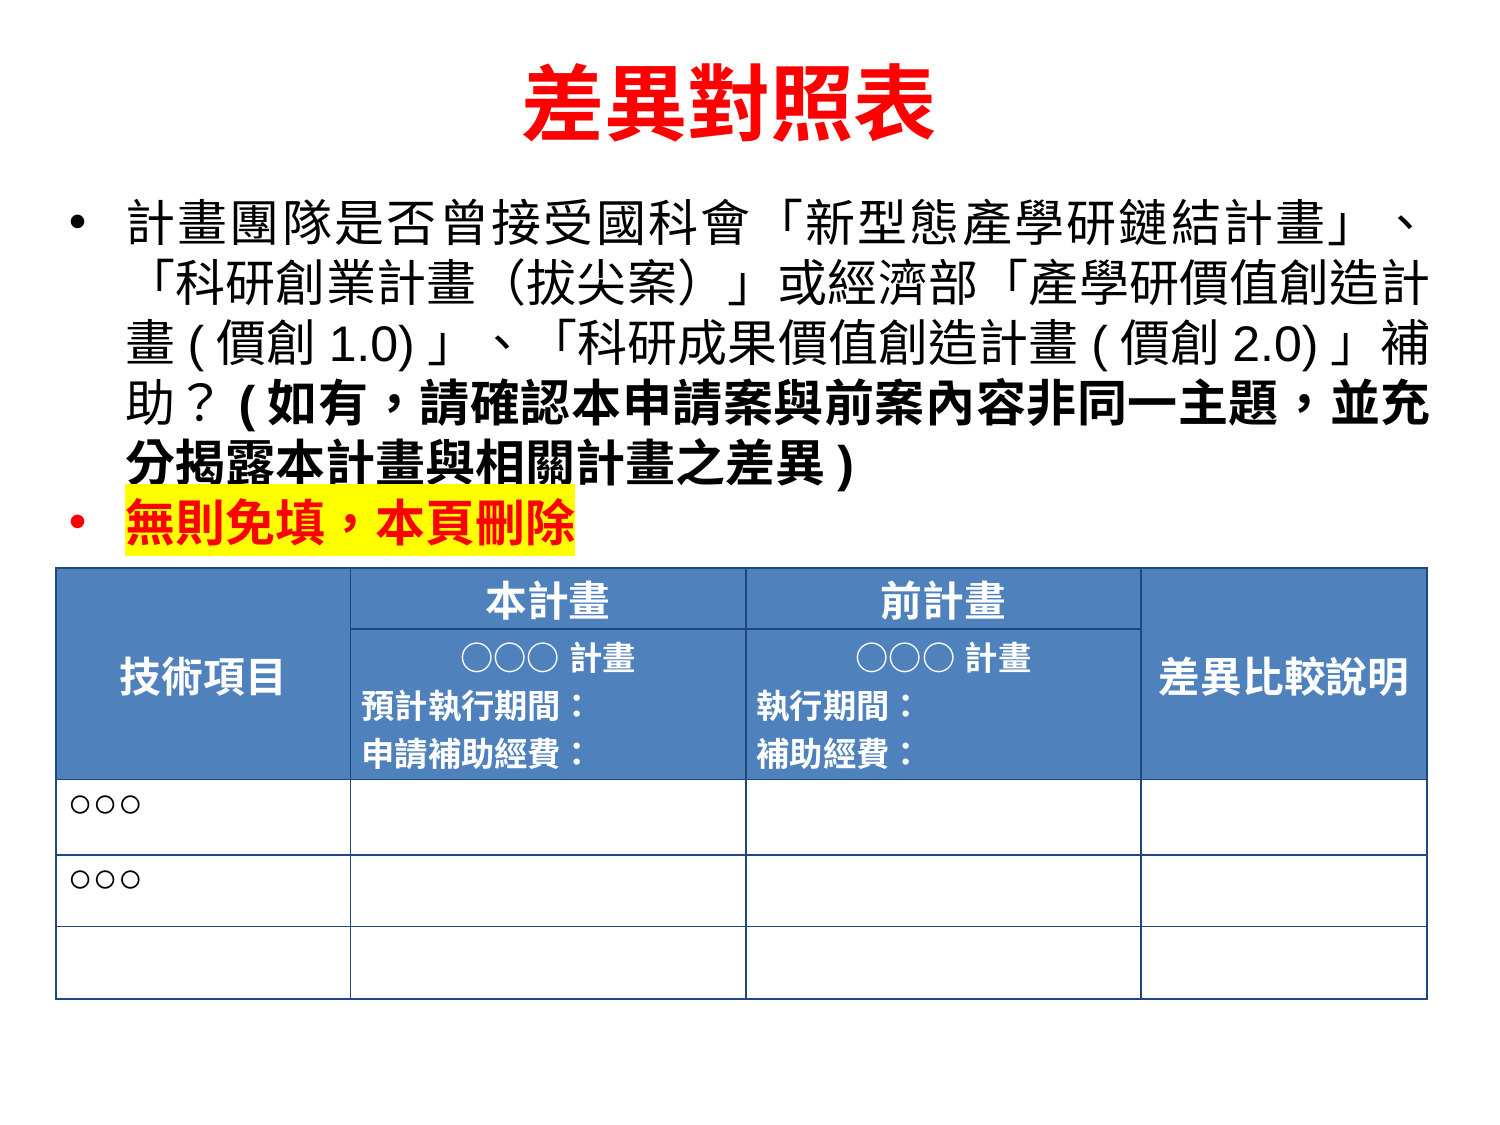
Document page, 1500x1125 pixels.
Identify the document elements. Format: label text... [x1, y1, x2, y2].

table_cell [57, 927, 350, 998]
table_cell [1142, 780, 1426, 854]
table_header 技術項目 [57, 569, 350, 779]
table_header 差異比較說明 [1142, 569, 1426, 779]
table_cell ○○○計畫 執行期間： 補助經費： [747, 630, 1140, 779]
table_cell [1142, 927, 1426, 998]
table_header 本計畫 [351, 569, 745, 628]
table_cell [351, 856, 745, 926]
table_cell [747, 856, 1140, 926]
table_cell ○○○ [57, 780, 350, 854]
table_cell [747, 927, 1140, 998]
table_header 前計畫 [747, 569, 1140, 628]
table_cell ○○○ [57, 856, 350, 926]
table_cell [1142, 856, 1426, 926]
title 差異對照表 [33, 18, 1425, 185]
table_cell [351, 927, 745, 998]
text_box 計畫團隊是否曾接受國科會「新型態產學研鏈結計畫」、「科研創業計畫（拔尖案）」或經濟部「產學研價值創造計畫(價創1.0)」、「科研成果價值創造計畫(價創2.0)」補助？(如有，請確認本申請案與前案內容非同一主題，並充分揭露本計畫與相關計畫之差異) 無則免填，本頁刪除 [54, 183, 1446, 559]
table_cell [747, 780, 1140, 854]
table_cell [351, 780, 745, 854]
table_cell ○○○計畫 預計執行期間： 申請補助經費： [351, 630, 745, 779]
